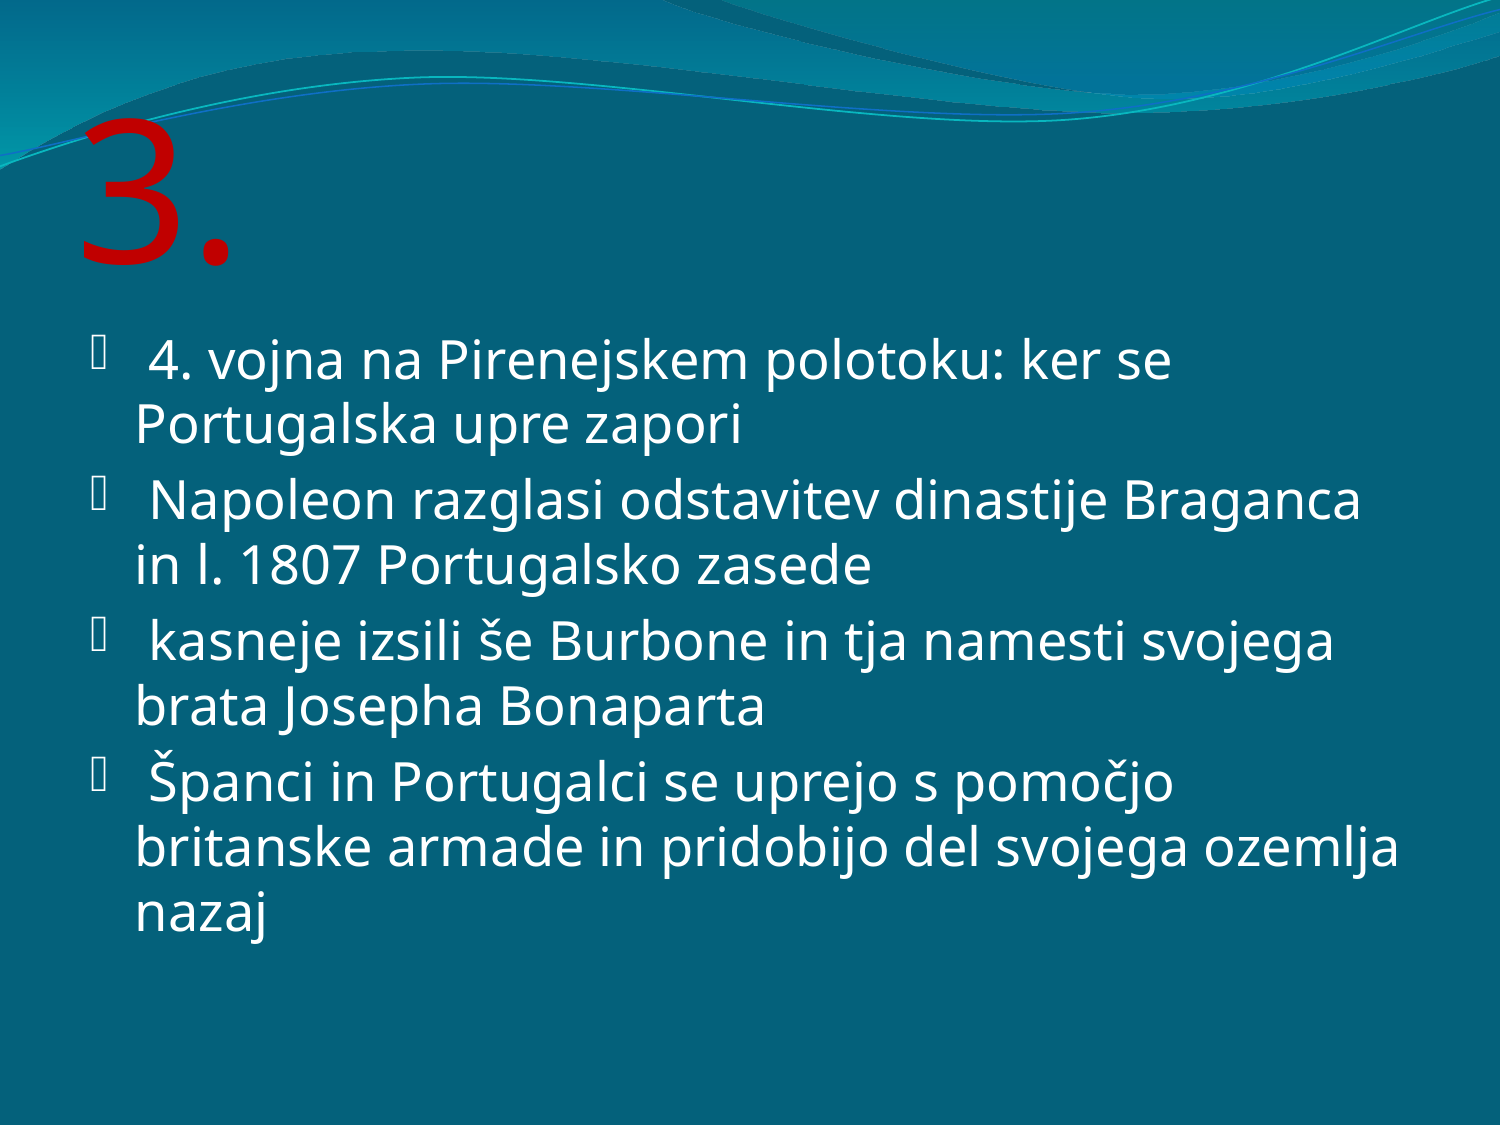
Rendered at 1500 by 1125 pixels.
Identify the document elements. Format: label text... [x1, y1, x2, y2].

list 4. vojna na Pirenejskem polotoku: ker se Portugalska upre zapori Napoleon razglasi odstavitev dinastije Braganca in l. 1807 Portugalsko zasede kasneje izsili še Burbone in tja namesti svojega brata Josepha Bonaparta Španci in Portugalci se uprejo s pomočjo britanske armade in pridobijo del svojega ozemlja nazaj [75, 317, 1425, 1038]
title 3. [75, 115, 1425, 304]
